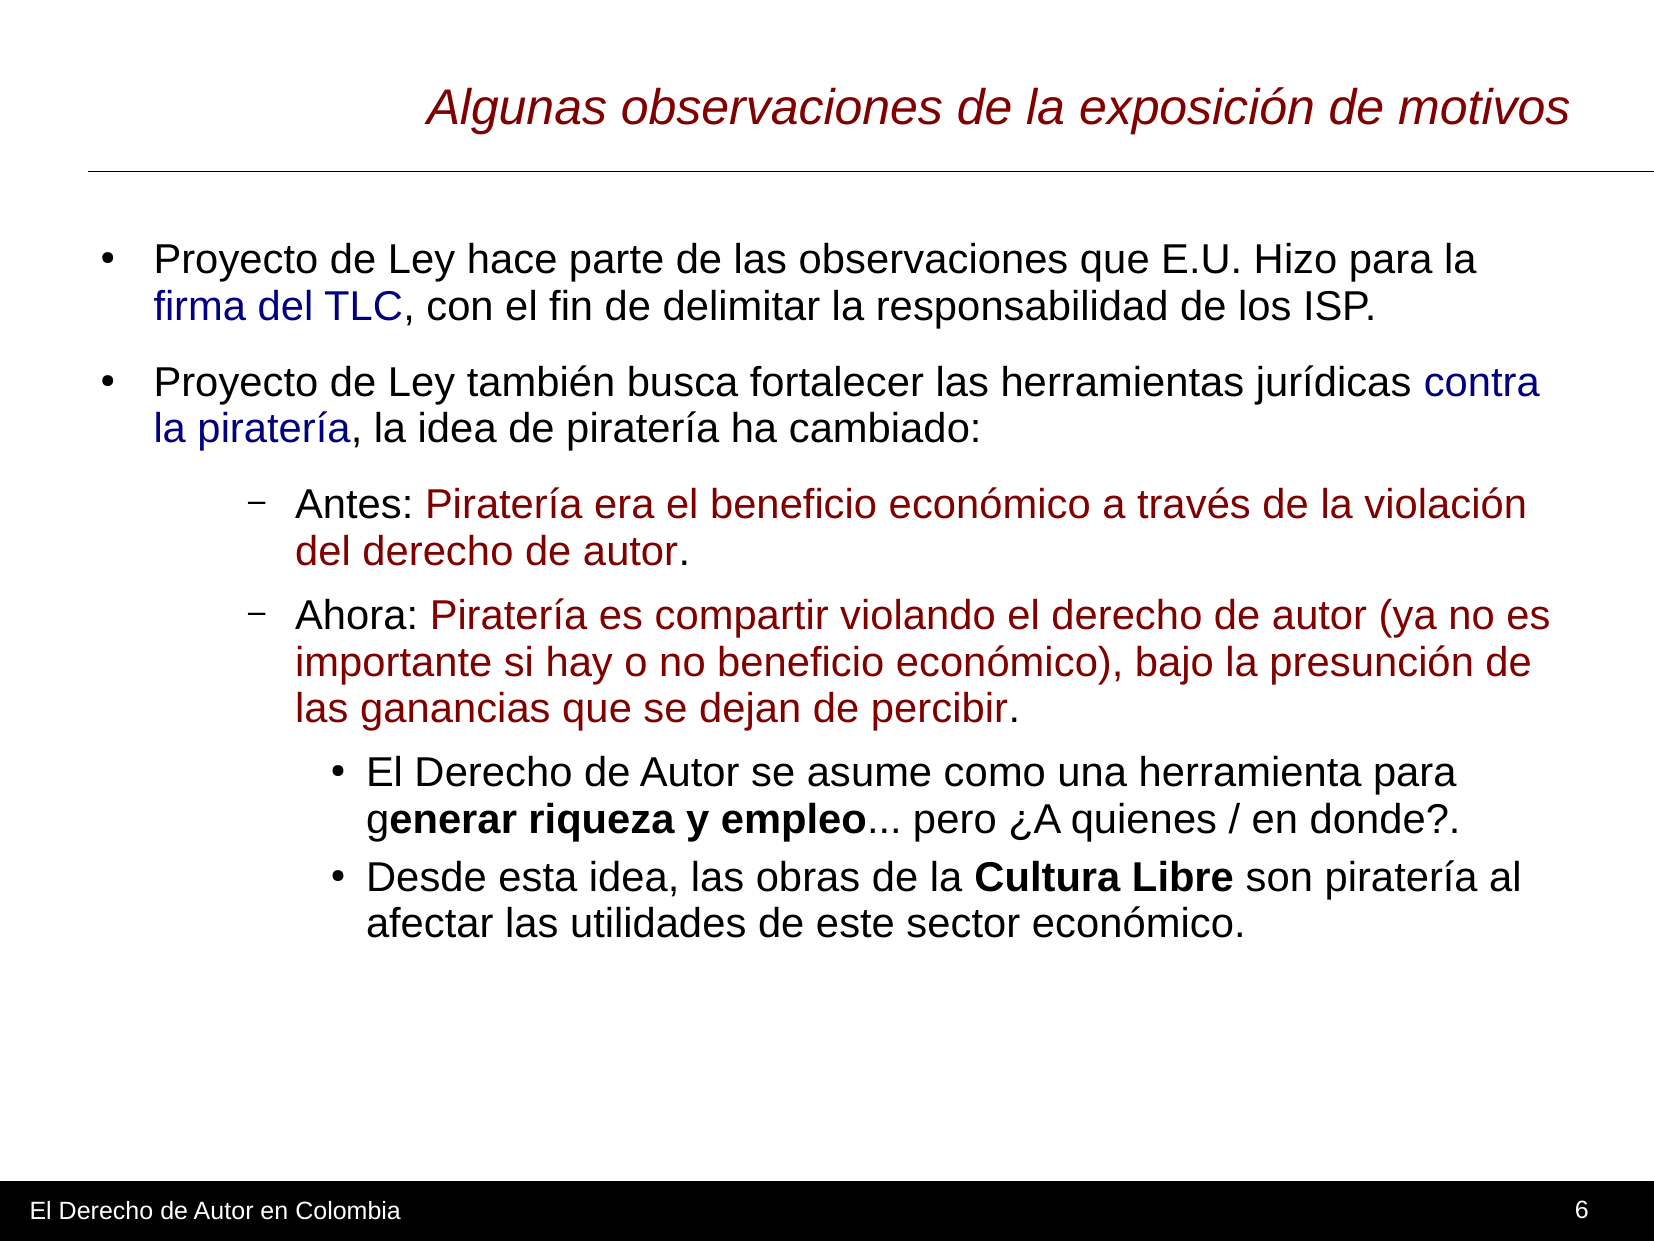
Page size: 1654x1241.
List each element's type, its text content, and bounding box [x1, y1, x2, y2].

list Proyecto de Ley hace parte de las observaciones que E.U. Hizo para la firma del TLC, con el fin de delimitar la responsabilidad de los ISP. Proyecto de Ley también busca fortalecer las herramientas jurídicas contra la piratería, la idea de piratería ha cambiado: Antes: Piratería era el beneficio económico a través de la violación del derecho de autor. Ahora: Piratería es compartir violando el derecho de autor (ya no es importante si hay o no beneficio económico), bajo la presunción de las ganancias que se dejan de percibir. El Derecho de Autor se asume como una herramienta para generar riqueza y empleo... pero ¿A quienes / en donde?. Desde esta idea, las obras de la Cultura Libre son piratería al afectar las utilidades de este sector económico. [82, 236, 1571, 1152]
title Algunas observaciones de la exposición de motivos [82, 74, 1571, 141]
